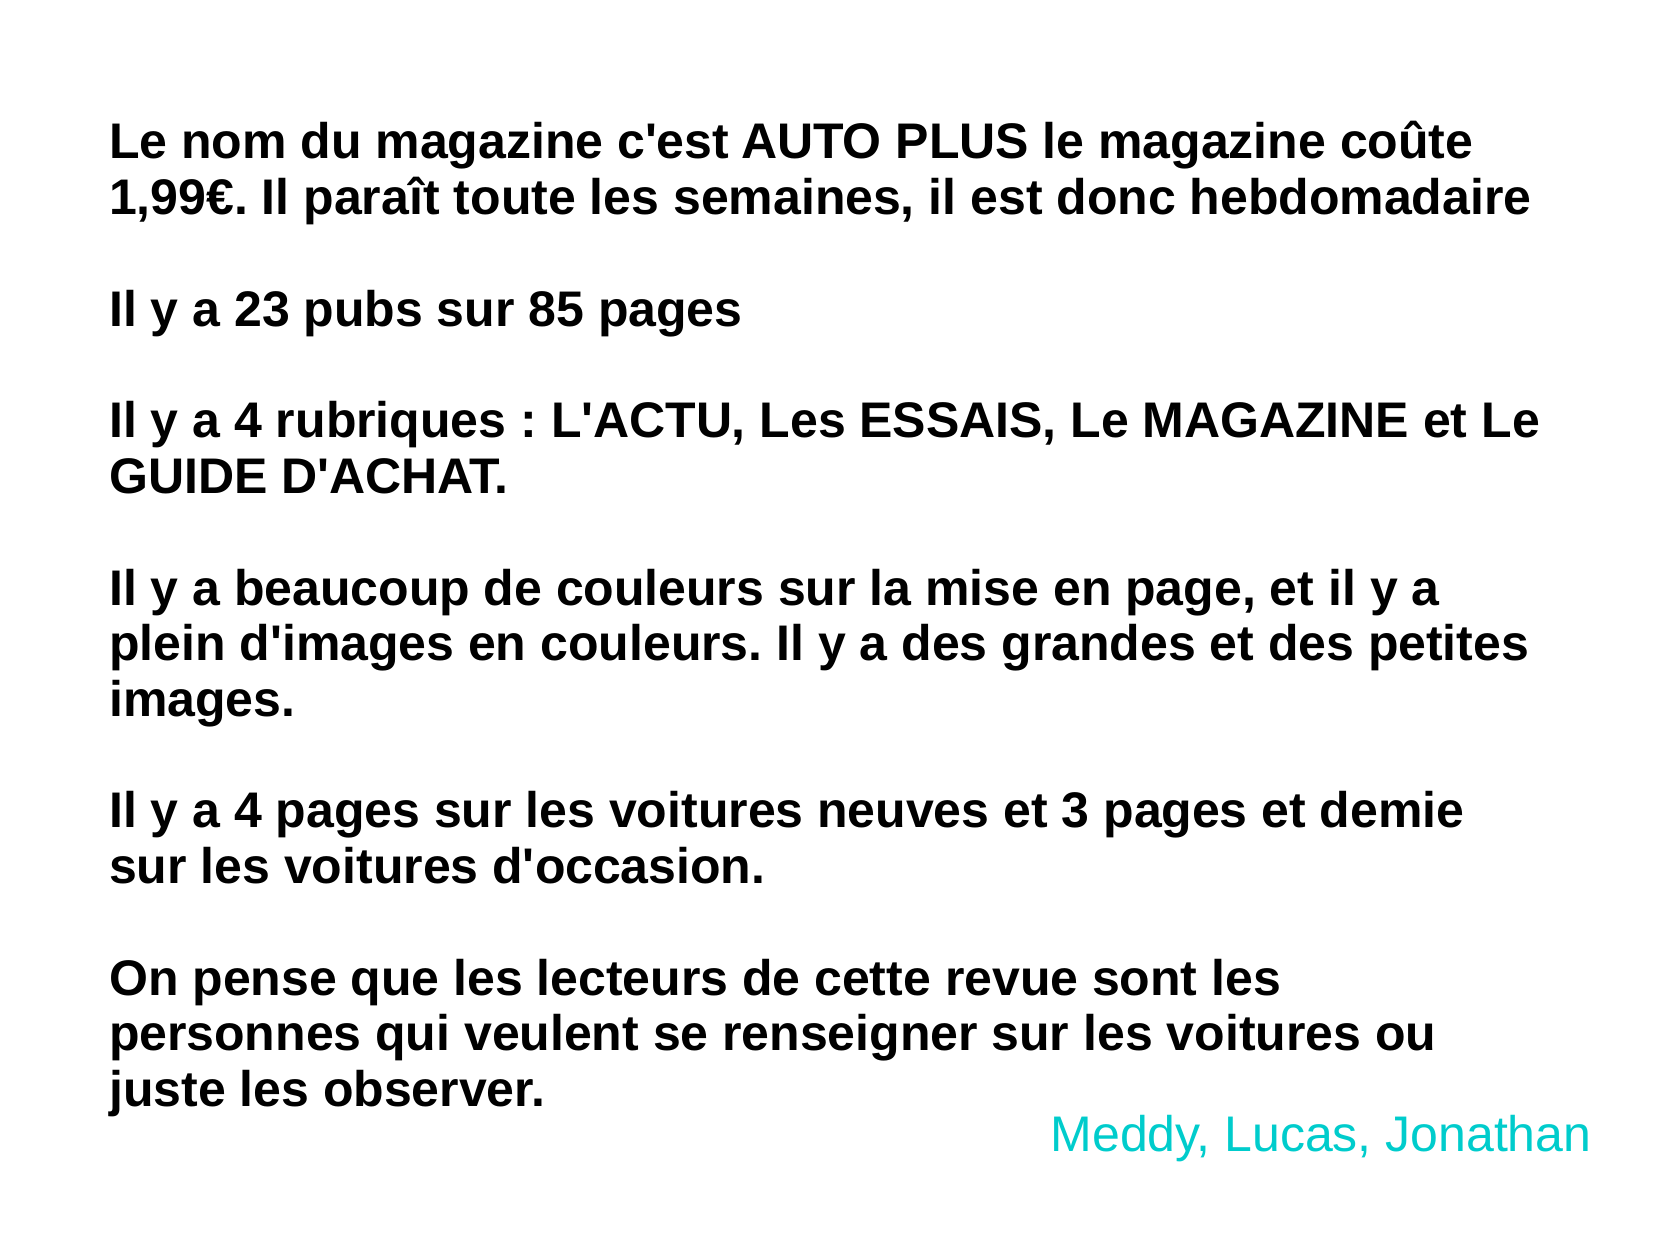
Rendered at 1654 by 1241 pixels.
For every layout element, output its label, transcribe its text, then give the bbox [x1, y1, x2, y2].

text_box Le nom du magazine c'est AUTO PLUS le magazine coûte 1,99€. Il paraît toute les semaines, il est donc hebdomadaire Il y a 23 pubs sur 85 pages Il y a 4 rubriques : L'ACTU, Les ESSAIS, Le MAGAZINE et Le GUIDE D'ACHAT. Il y a beaucoup de couleurs sur la mise en page, et il y a plein d'images en couleurs. Il y a des grandes et des petites images. Il y a 4 pages sur les voitures neuves et 3 pages et demie sur les voitures d'occasion. On pense que les lecteurs de cette revue sont les personnes qui veulent se renseigner sur les voitures ou juste les observer. [94, 106, 1560, 1209]
text_box Meddy, Lucas, Jonathan [1003, 1098, 1607, 1170]
